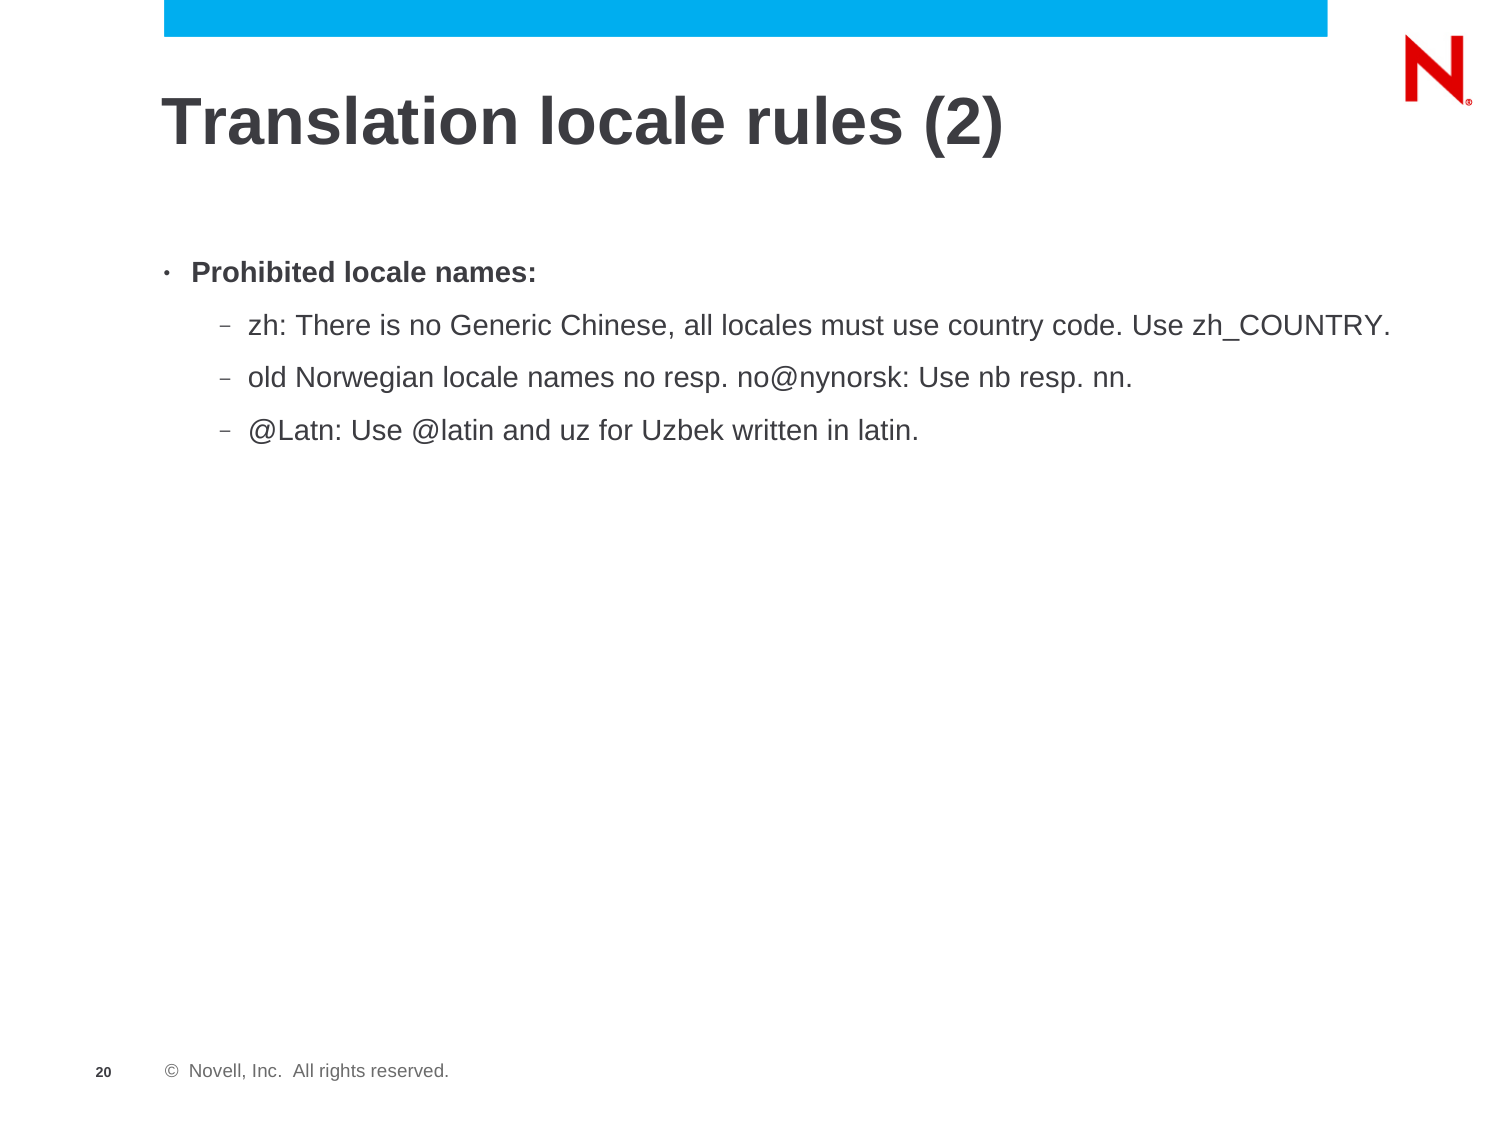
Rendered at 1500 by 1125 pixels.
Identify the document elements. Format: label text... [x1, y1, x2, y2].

title Translation locale rules (2) [161, 41, 1383, 205]
list Prohibited locale names: zh: There is no Generic Chinese, all locales must use country code. Use zh_COUNTRY. old Norwegian locale names no resp. no@nynorsk: Use nb resp. nn. @Latn: Use @latin and uz for Uzbek written in latin. [163, 254, 1404, 986]
picture [1403, 32, 1473, 107]
